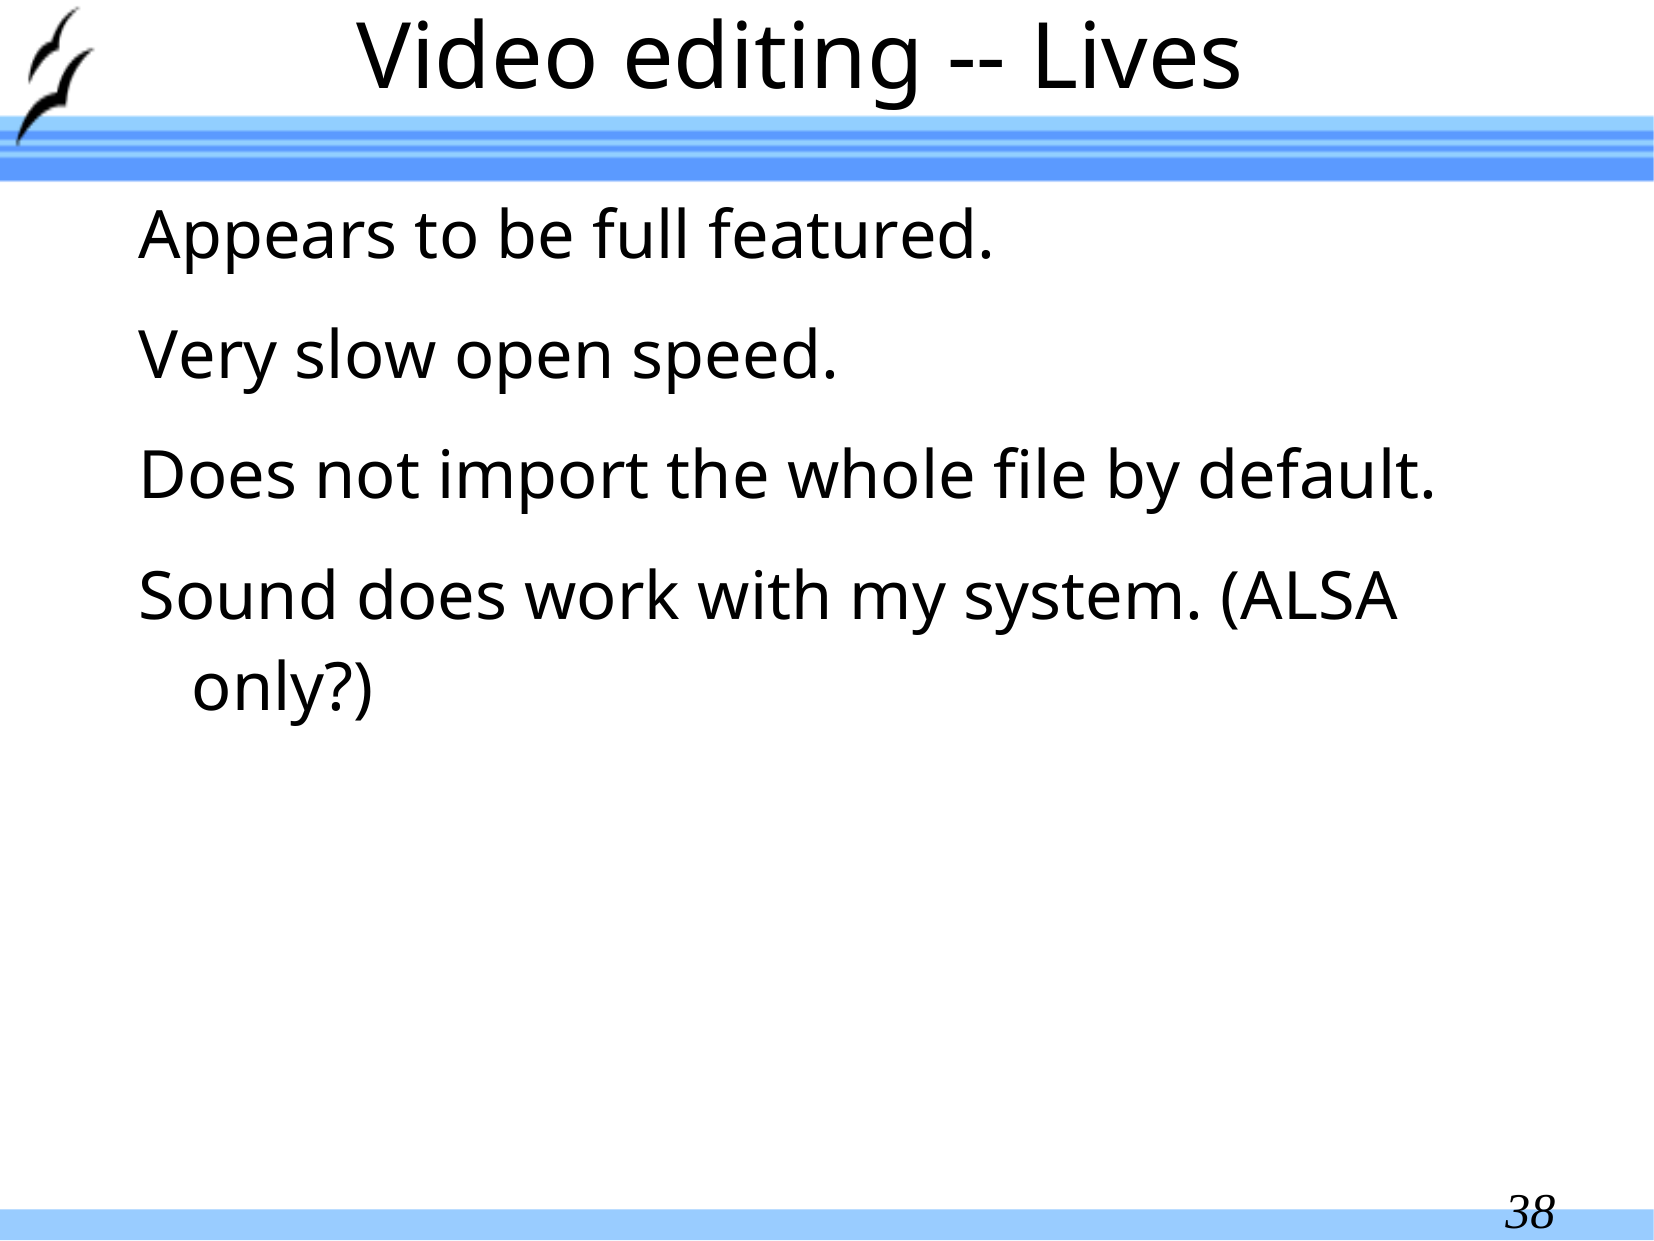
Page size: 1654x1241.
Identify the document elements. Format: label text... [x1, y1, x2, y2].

title Video editing -- Lives [94, 0, 1507, 121]
picture [0, 0, 1654, 188]
list Appears to be full featured. Very slow open speed. Does not import the whole file by default. Sound does work with my system. (ALSA only?) [120, 187, 1533, 1195]
